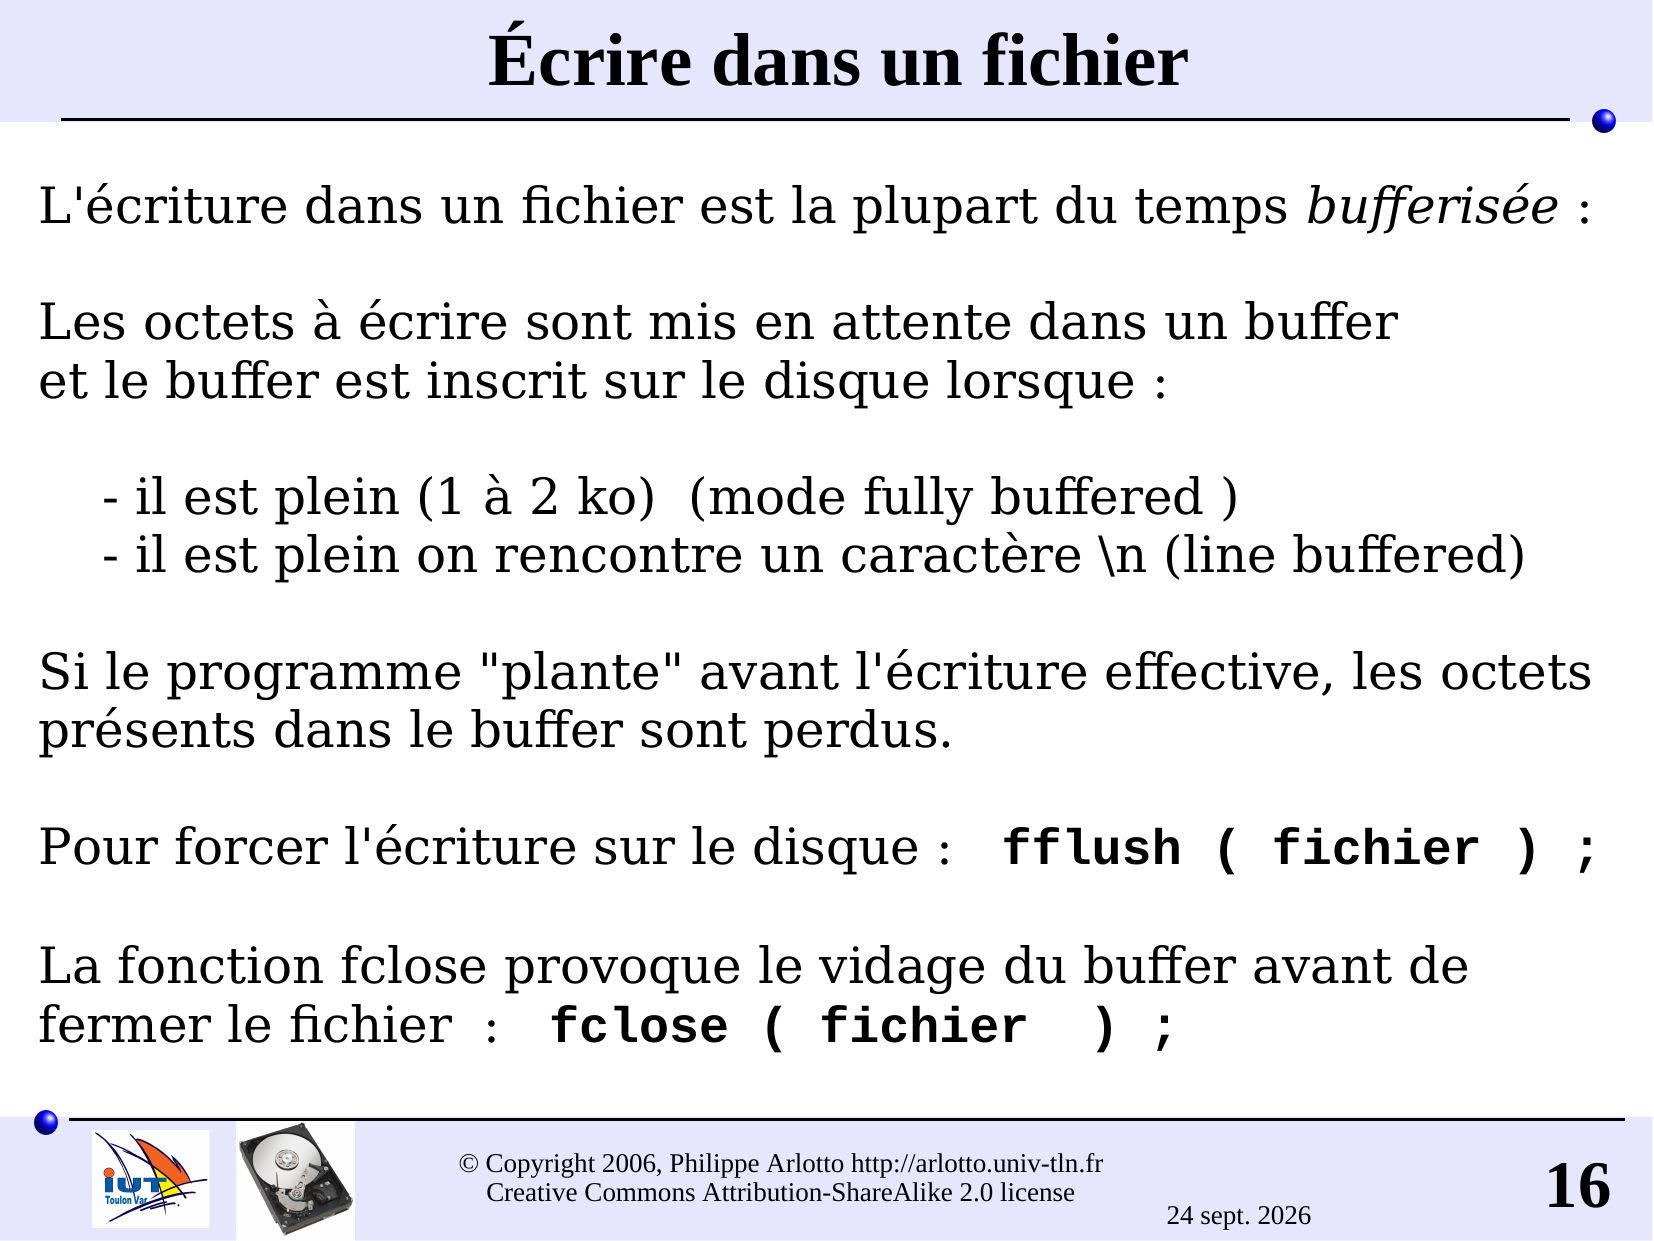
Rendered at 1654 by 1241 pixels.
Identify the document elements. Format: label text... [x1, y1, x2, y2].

title Écrire dans un fichier [95, 11, 1585, 110]
picture [236, 1121, 355, 1241]
text_box L'écriture dans un fichier est la plupart du temps bufferisée : Les octets à écrire sont mis en attente dans un buffer et le buffer est inscrit sur le disque lorsque : - il est plein (1 à 2 ko) (mode fully buffered ) - il est plein on rencontre un caractère \n (line buffered) Si le programme "plante" avant l'écriture effective, les octets présents dans le buffer sont perdus. Pour forcer l'écriture sur le disque : fflush ( fichier ) ; La fonction fclose provoque le vidage du buffer avant de fermer le fichier : fclose ( fichier ) ; [38, 177, 1602, 1051]
